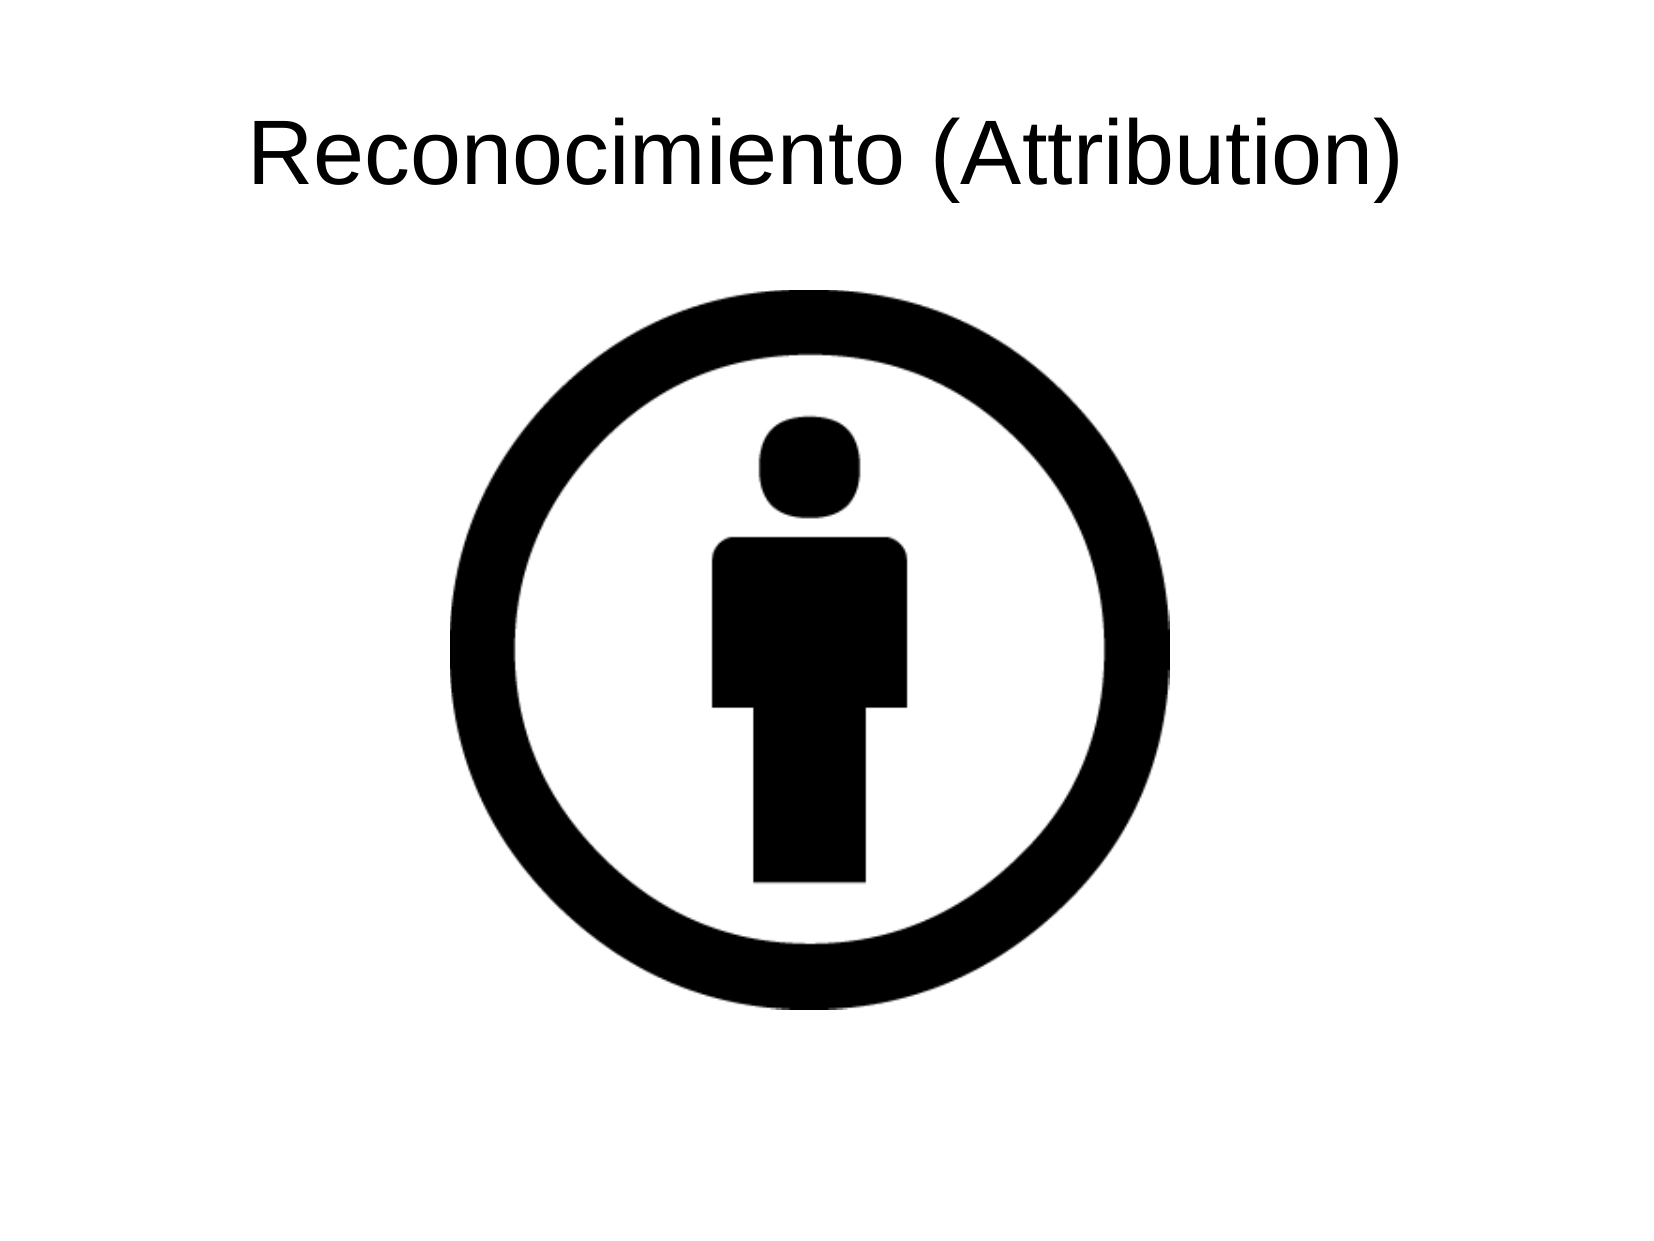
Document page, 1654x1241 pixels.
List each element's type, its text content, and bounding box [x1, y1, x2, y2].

picture [450, 290, 1170, 1010]
title Reconocimiento (Attribution) [82, 49, 1571, 257]
